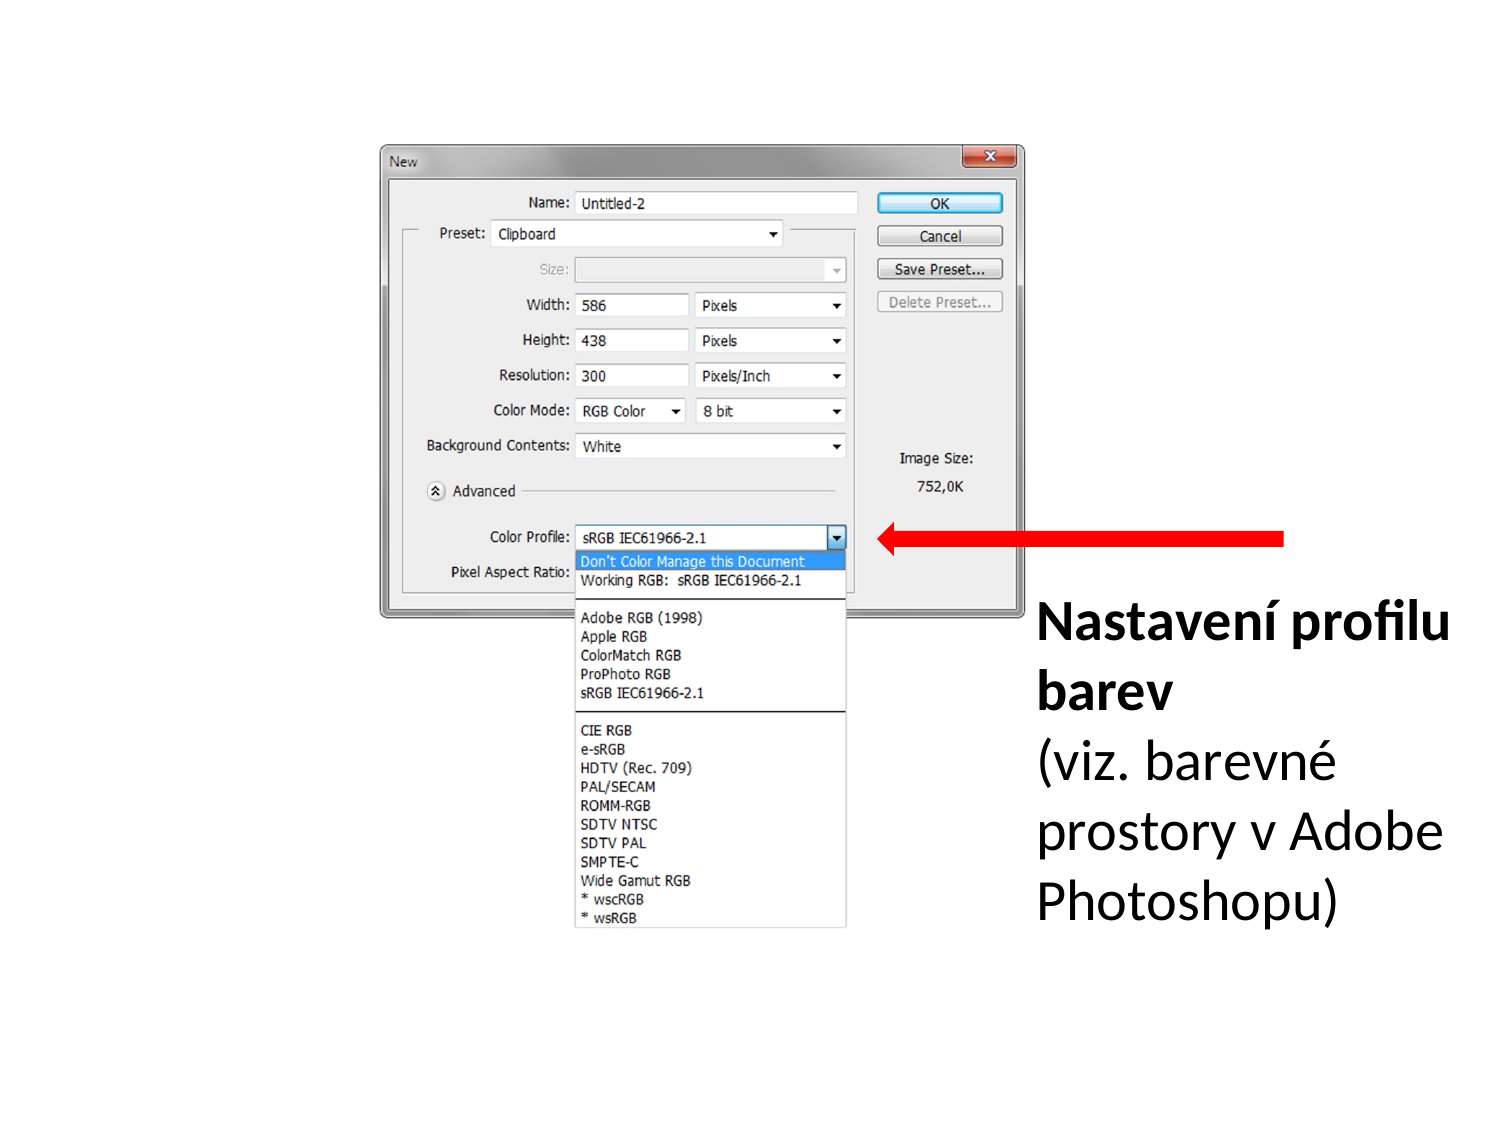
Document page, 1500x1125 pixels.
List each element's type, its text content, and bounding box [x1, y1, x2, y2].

text_box [879, 527, 1282, 551]
text_box Nastavení profilu barev (viz. barevné prostory v Adobe Photoshopu) [1021, 574, 1471, 940]
picture [17, 78, 1255, 953]
